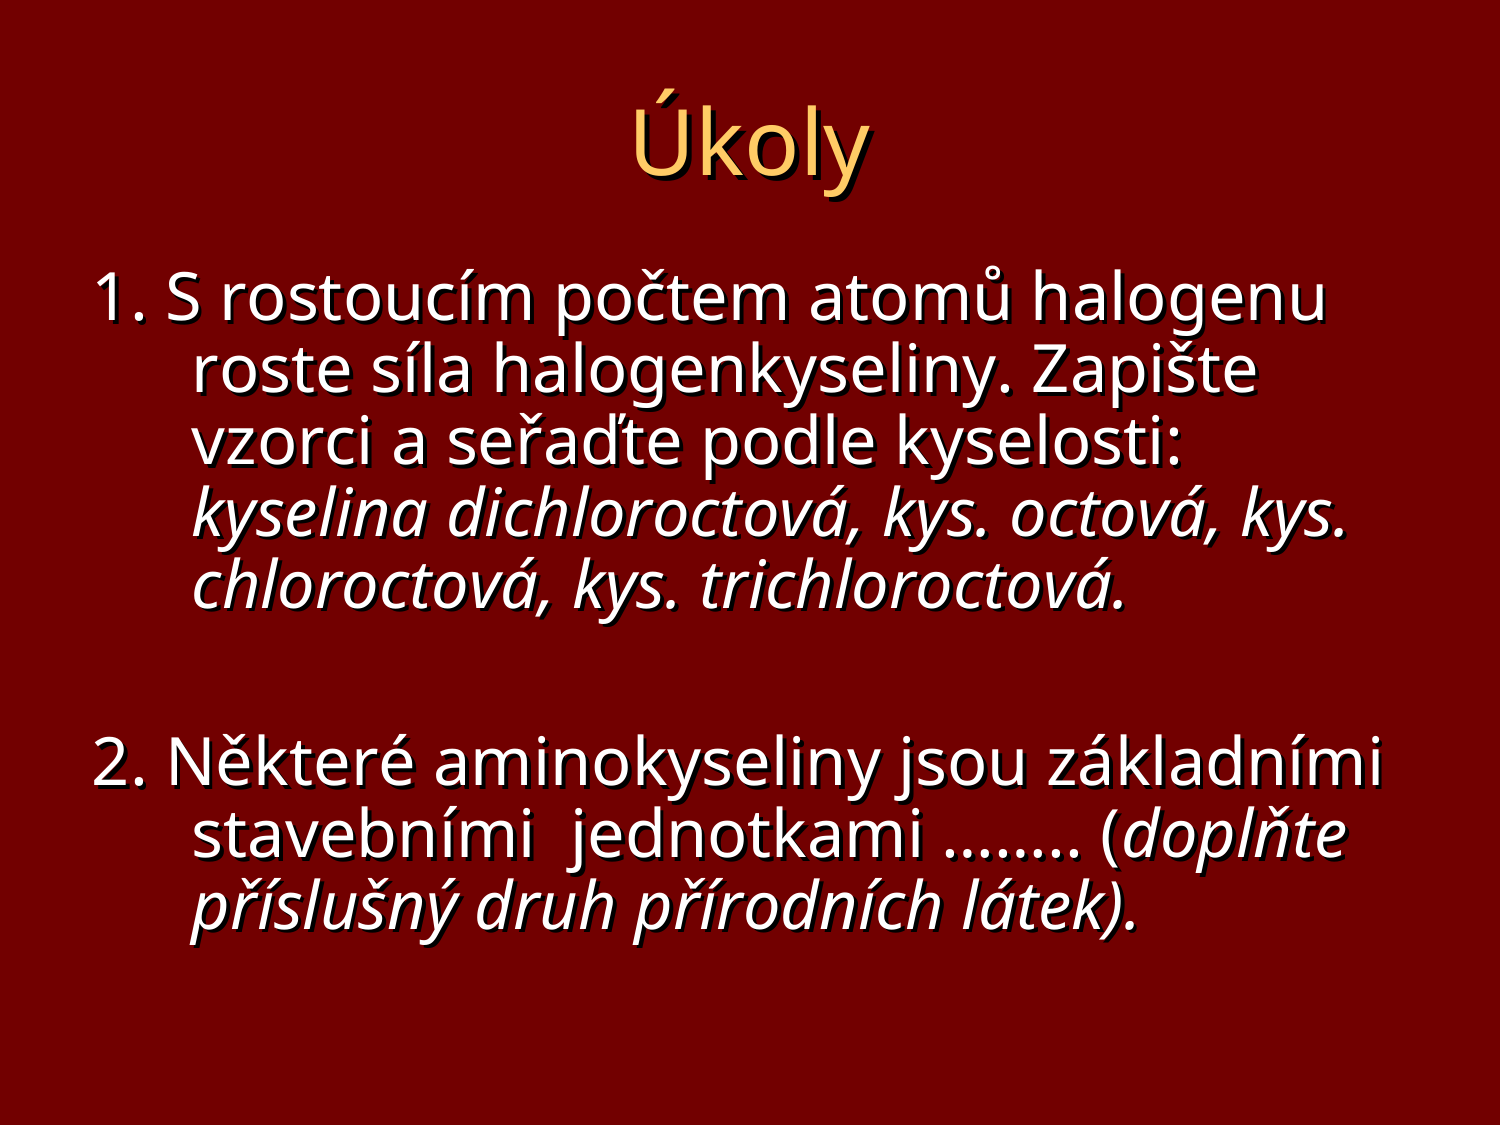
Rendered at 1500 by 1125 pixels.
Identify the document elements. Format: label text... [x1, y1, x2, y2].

list 1. S rostoucím počtem atomů halogenu roste síla halogenkyseliny. Zapište vzorci a seřaďte podle kyselosti: kyselina dichloroctová, kys. octová, kys. chloroctová, kys. trichloroctová. 2. Některé aminokyseliny jsou základními stavebními jednotkami …….. (doplňte příslušný druh přírodních látek). [76, 255, 1427, 1040]
title Úkoly [75, 45, 1426, 233]
